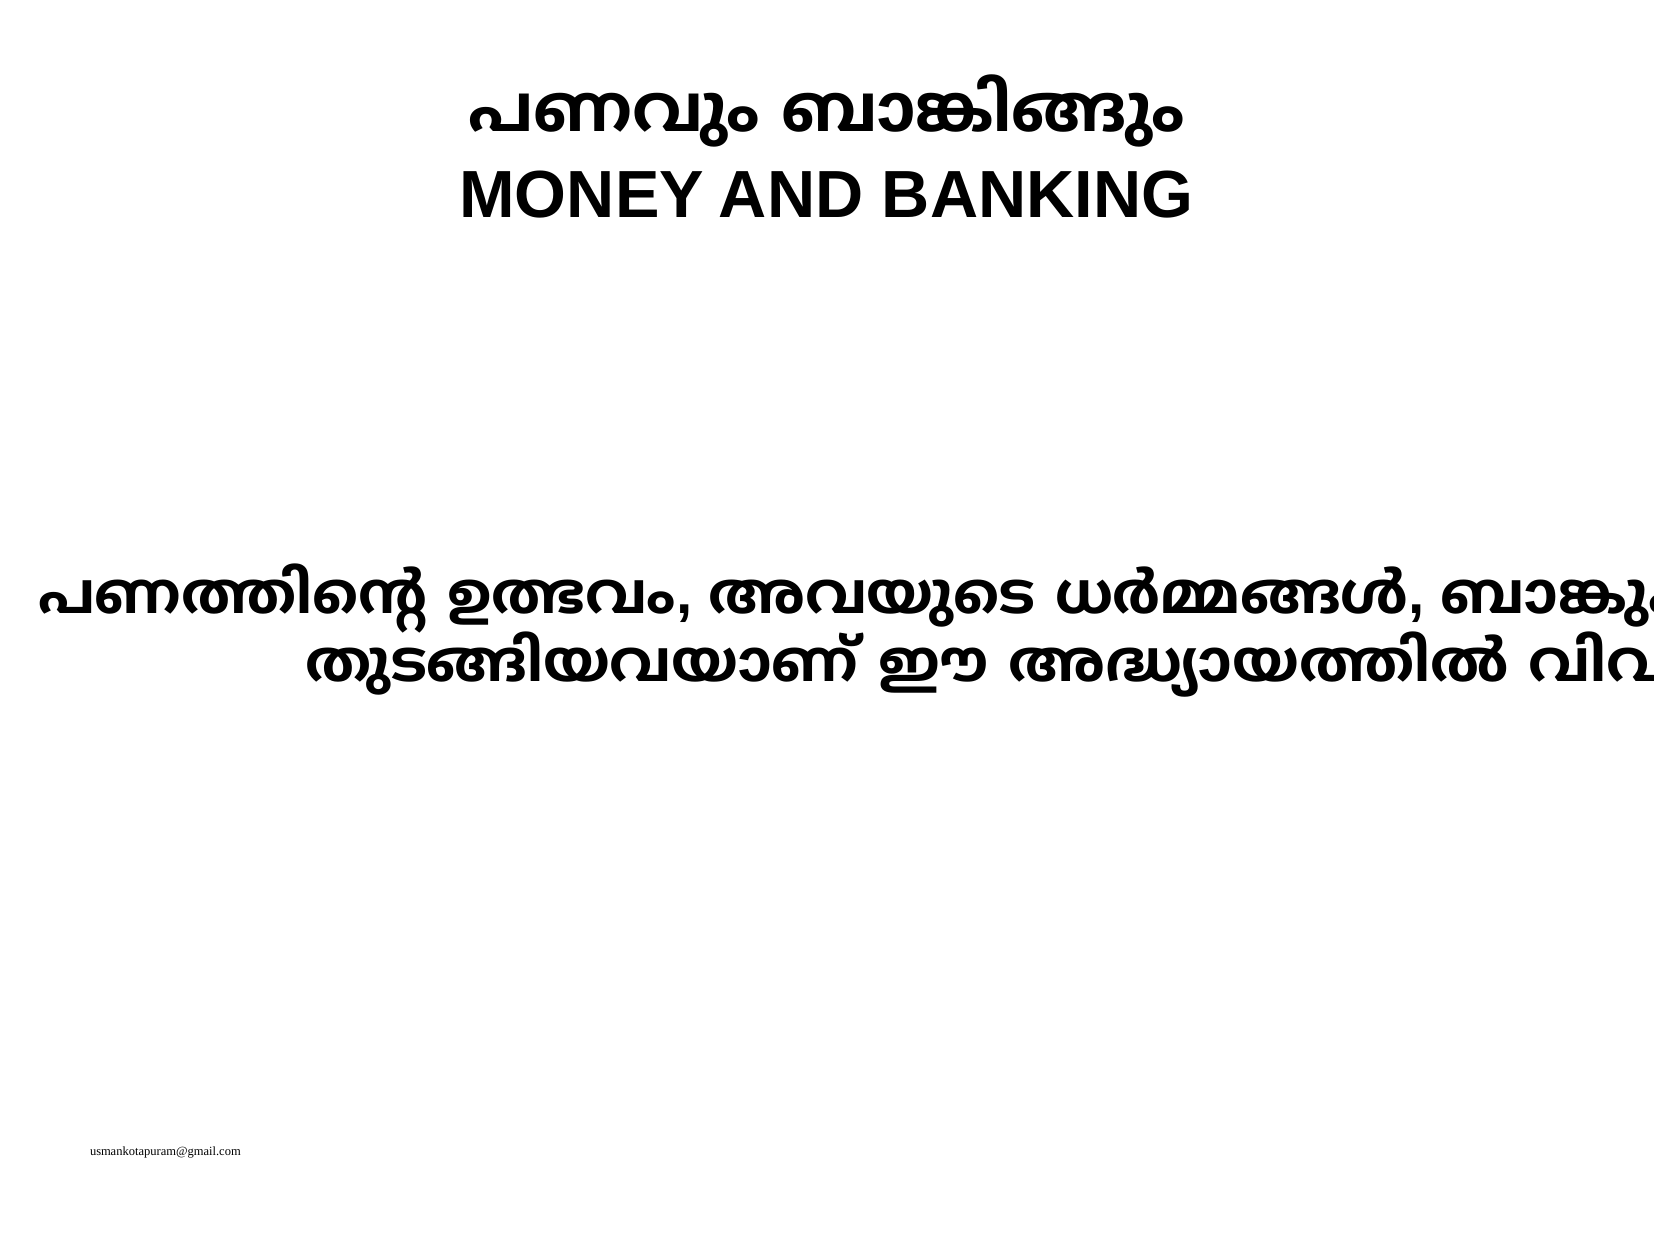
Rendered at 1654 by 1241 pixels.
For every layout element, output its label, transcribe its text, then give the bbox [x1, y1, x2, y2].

text_box പണത്തിന്റെ ഉത്ഭവം, അവയുടെ ധർമ്മങ്ങൾ, ബാങ്കുകളുടെ ധർമ്മങ്ങൾ, തുടങ്ങിയവയാണ് ഈ അദ്ധ്യായത്തിൽ വിവരിക്കുന്നത്. [23, 551, 1608, 703]
title പണവും ബാങ്കിങ്ങും MONEY AND BANKING [82, 49, 1571, 257]
